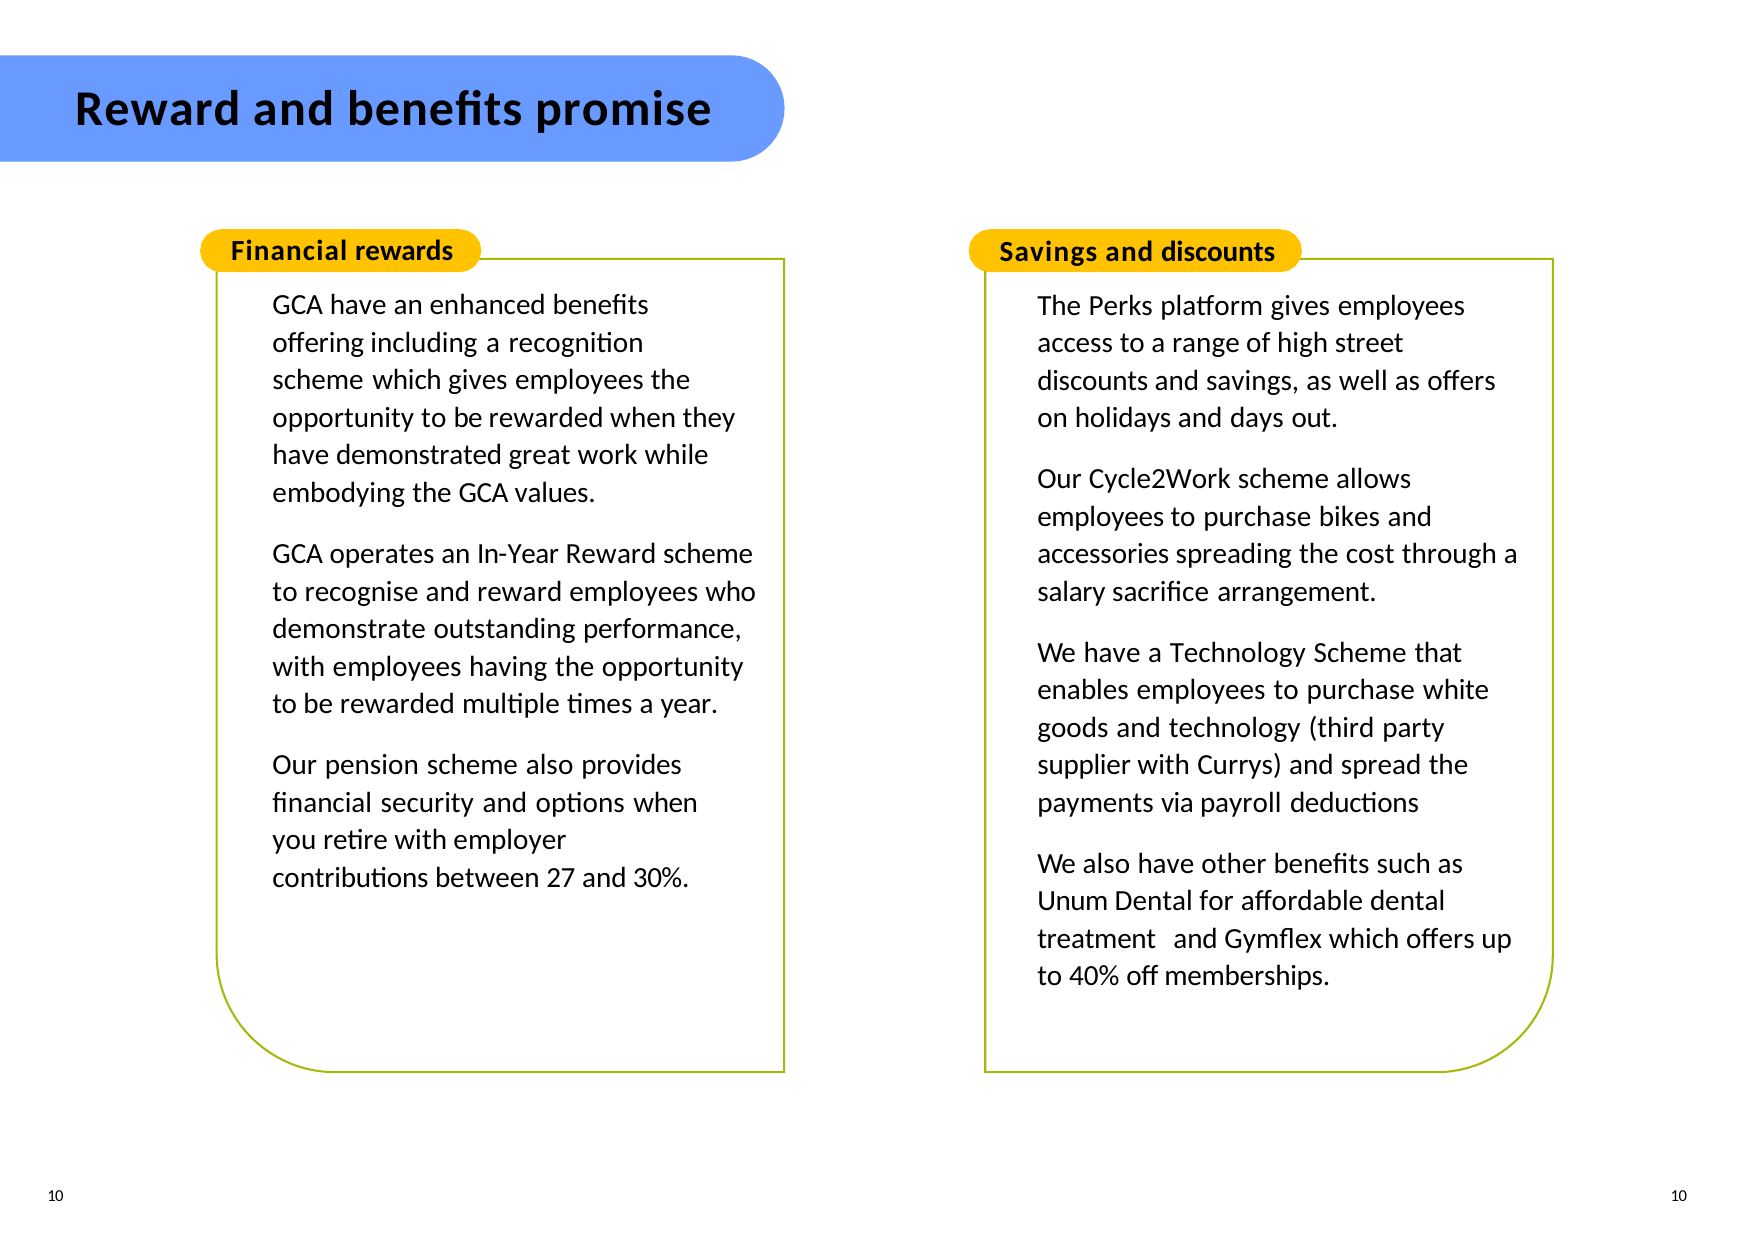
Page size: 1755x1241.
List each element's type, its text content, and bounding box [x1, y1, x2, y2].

list Savings and discounts The Perks platform gives employees access to a range of high street discounts and savings, as well as offers on holidays and days out. Our Cycle2Work scheme allows employees to purchase bikes and accessories spreading the cost through a salary sacrifice arrangement. We have a Technology Scheme that enables employees to purchase white goods and technology (third party supplier with Currys) and spread the payments via payroll deductions We also have other benefits such as Unum Dental for affordable dental treatment and Gymflex which offers up to 40% off memberships. [995, 210, 1538, 995]
text_box [0, 55, 785, 162]
text_box [968, 229, 995, 273]
title Reward and benefits promise [72, 73, 721, 138]
text_box 10 [45, 1183, 67, 1209]
text_box [200, 229, 226, 273]
text_box 10 [1668, 1183, 1690, 1209]
list Financial rewards GCA have an enhanced benefits offering including a recognition scheme which gives employees the opportunity to be rewarded when they have demonstrated great work while embodying the GCA values. GCA operates an In-Year Reward scheme to recognise and reward employees who demonstrate outstanding performance, with employees having the opportunity to be rewarded multiple times a year. Our pension scheme also provides financial security and options when you retire with employer contributions between 27 and 30%. [226, 210, 762, 896]
